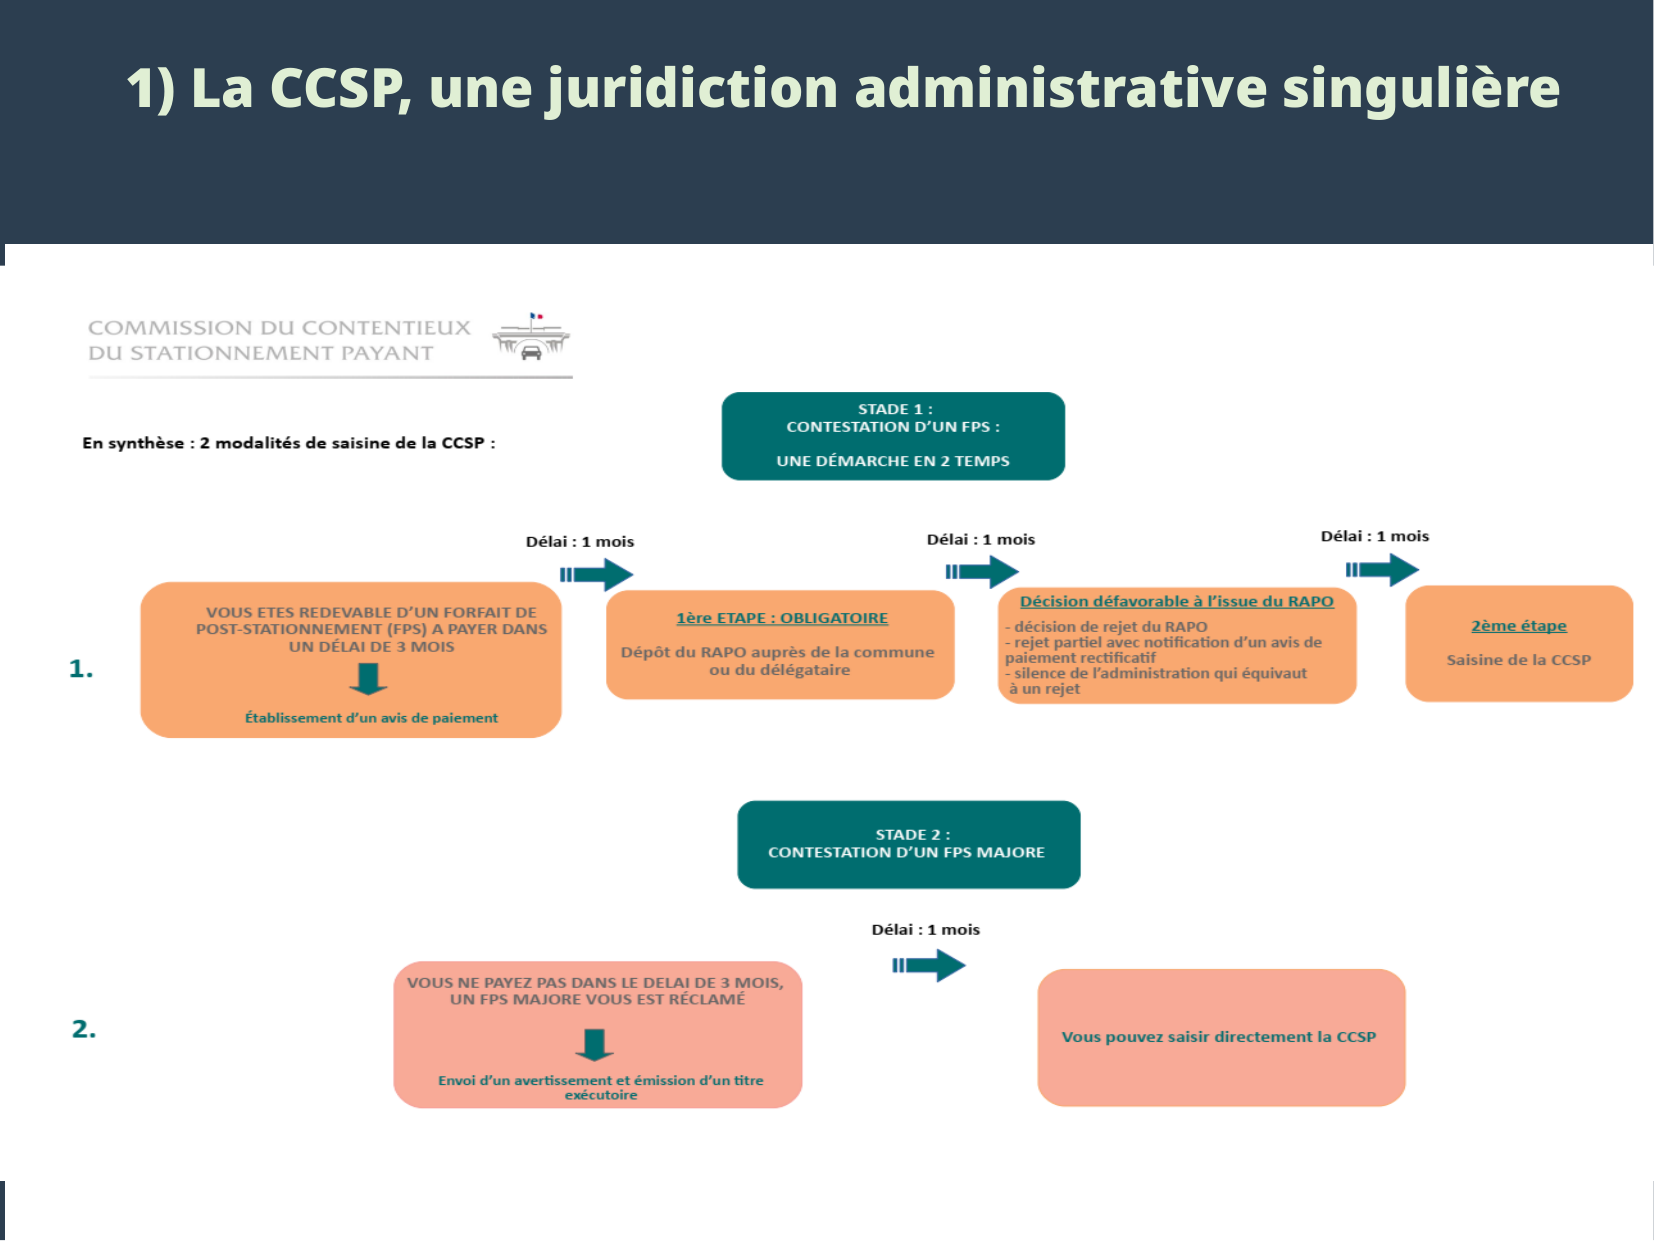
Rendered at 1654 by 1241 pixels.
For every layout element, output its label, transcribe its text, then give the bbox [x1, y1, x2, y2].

title 1) La CCSP, une juridiction administrative singulière [59, 49, 1630, 187]
picture [5, 244, 1654, 1241]
